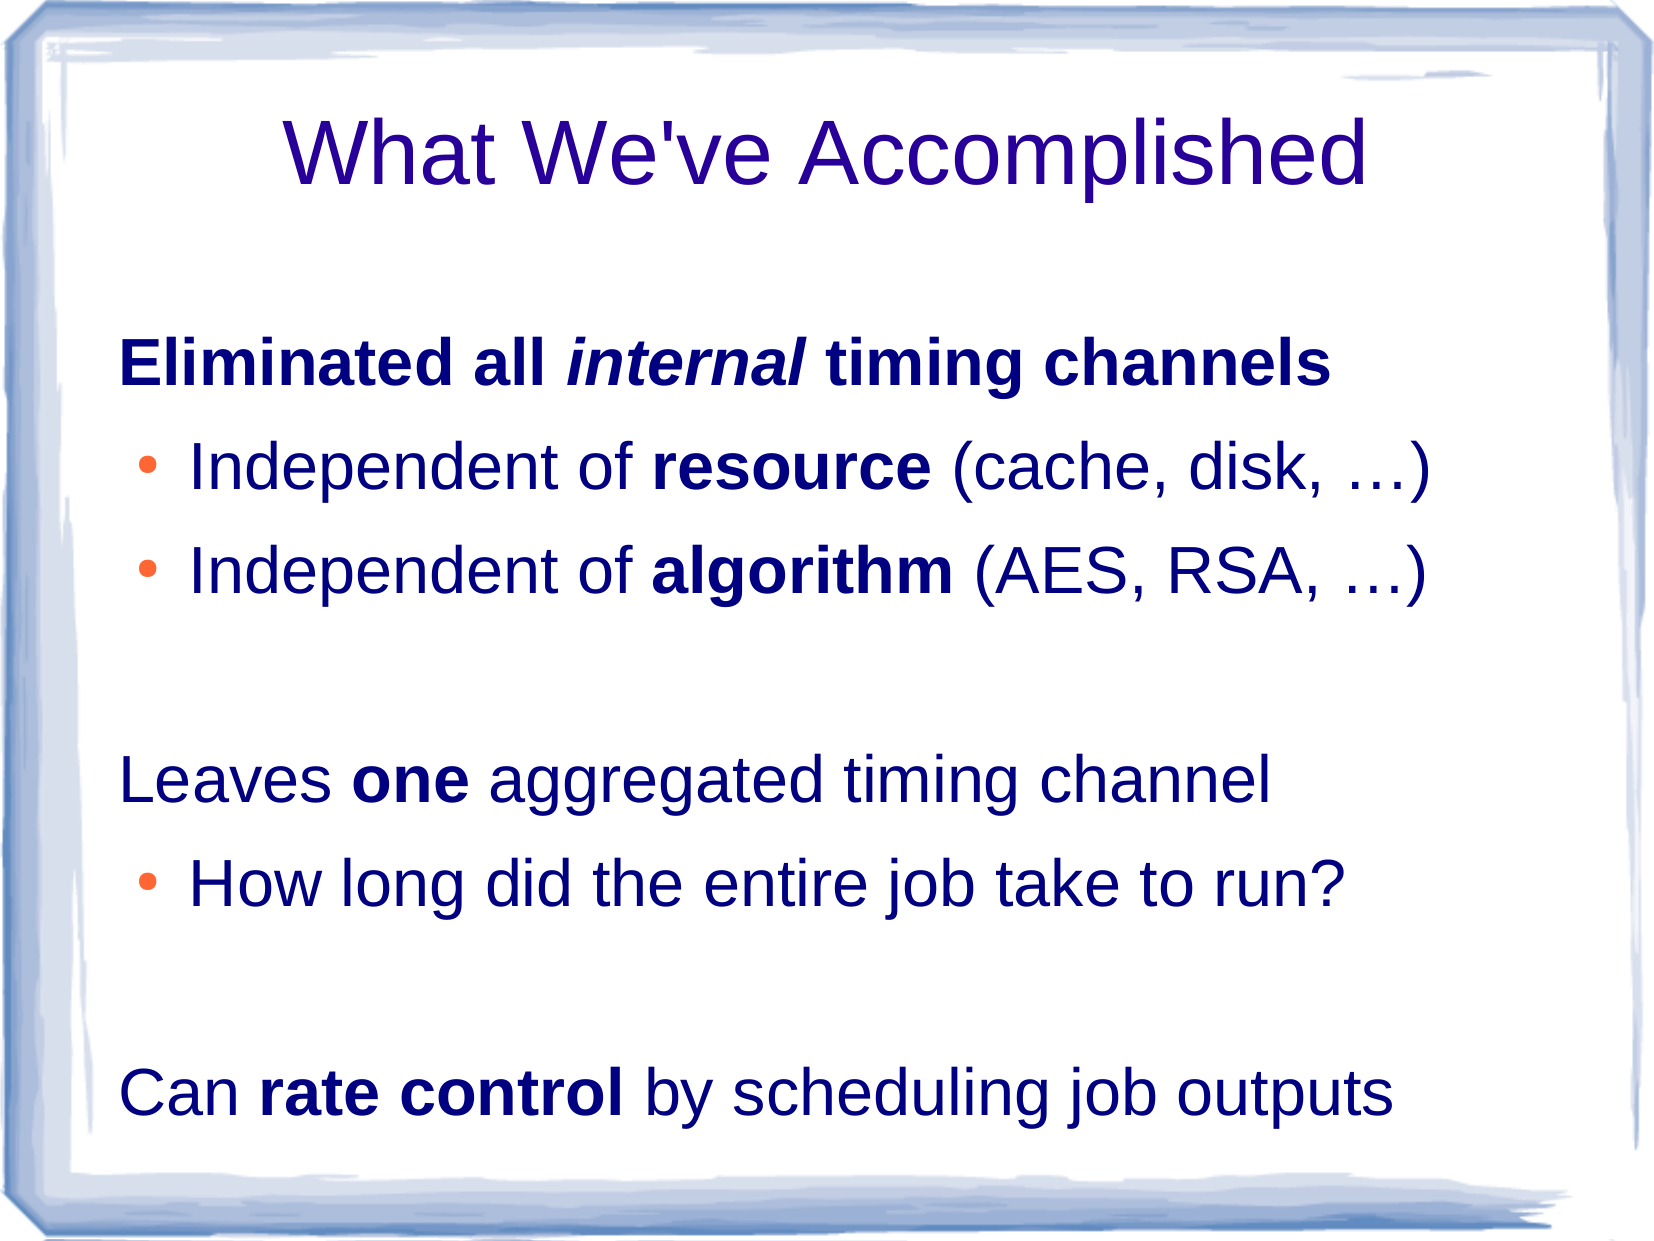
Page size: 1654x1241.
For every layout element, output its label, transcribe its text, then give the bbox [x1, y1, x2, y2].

title What We've Accomplished [82, 49, 1571, 257]
picture [0, 0, 1654, 1241]
list Eliminated all internal timing channels Independent of resource (cache, disk, …) Independent of algorithm (AES, RSA, …) Leaves one aggregated timing channel How long did the entire job take to run? Can rate control by scheduling job outputs [118, 324, 1571, 1128]
